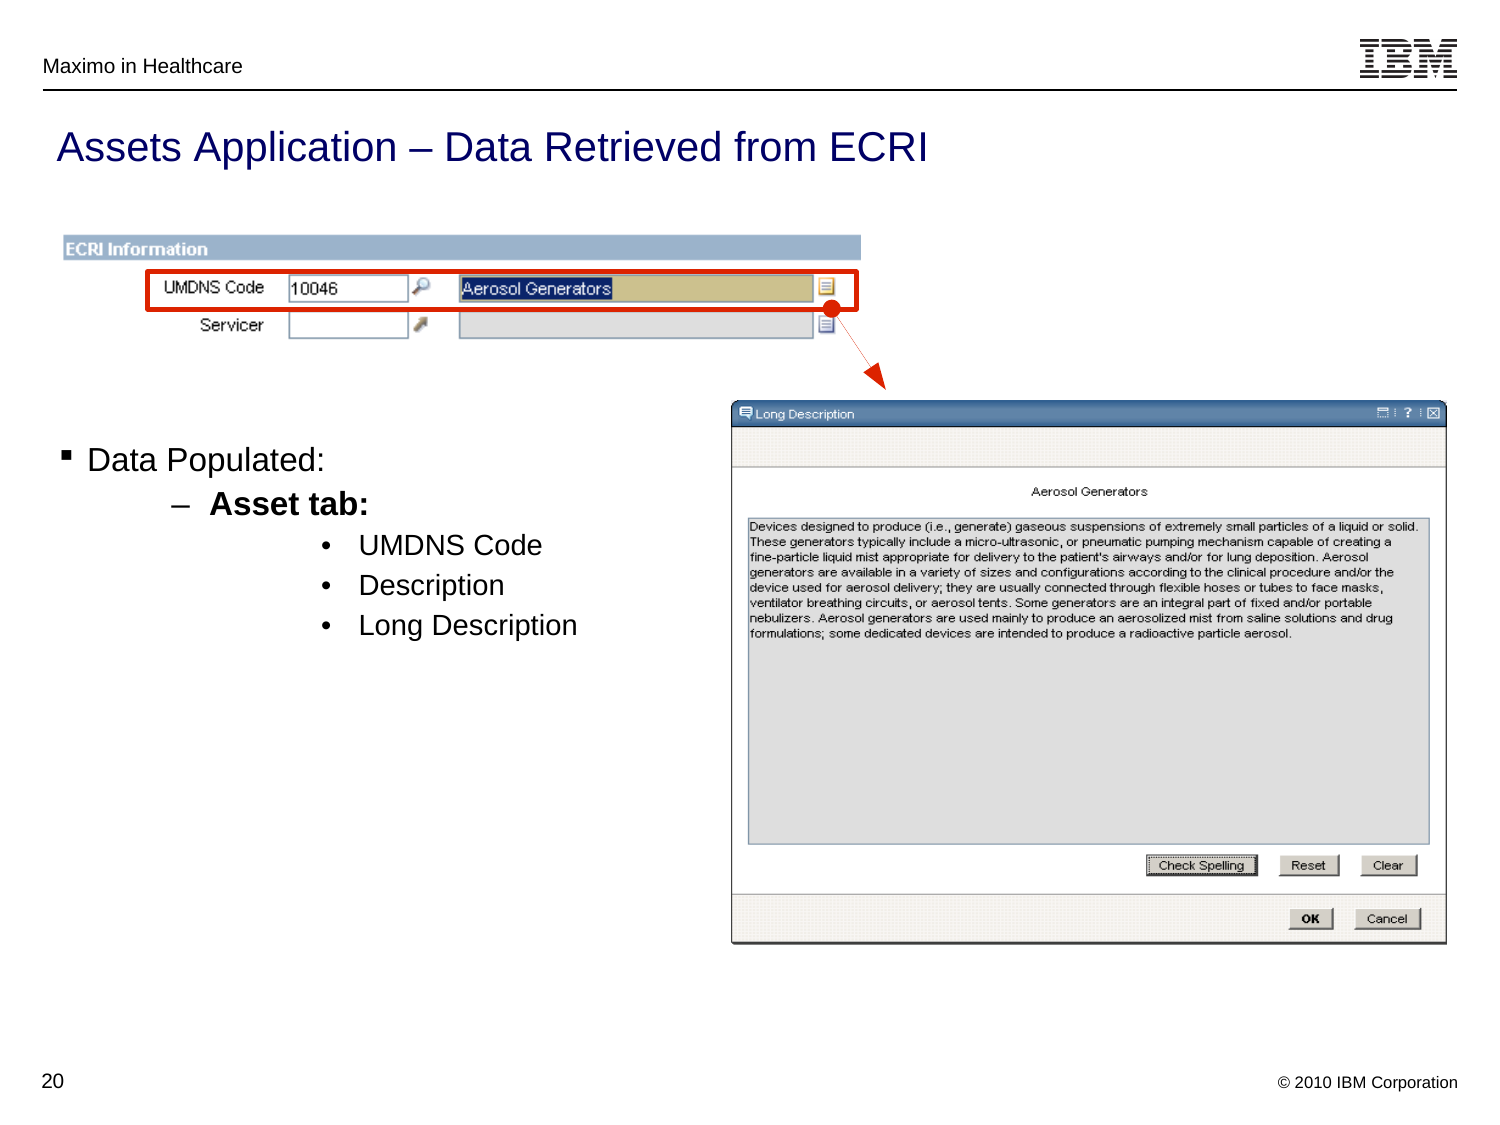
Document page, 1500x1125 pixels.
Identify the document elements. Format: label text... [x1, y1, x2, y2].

picture [150, 274, 854, 307]
title Assets Application – Data Retrieved from ECRI [41, 100, 1480, 191]
picture [1360, 39, 1457, 78]
picture [59, 232, 861, 355]
picture [731, 400, 1447, 945]
list Data Populated: Asset tab: UMDNS Code Description Long Description [59, 442, 591, 865]
